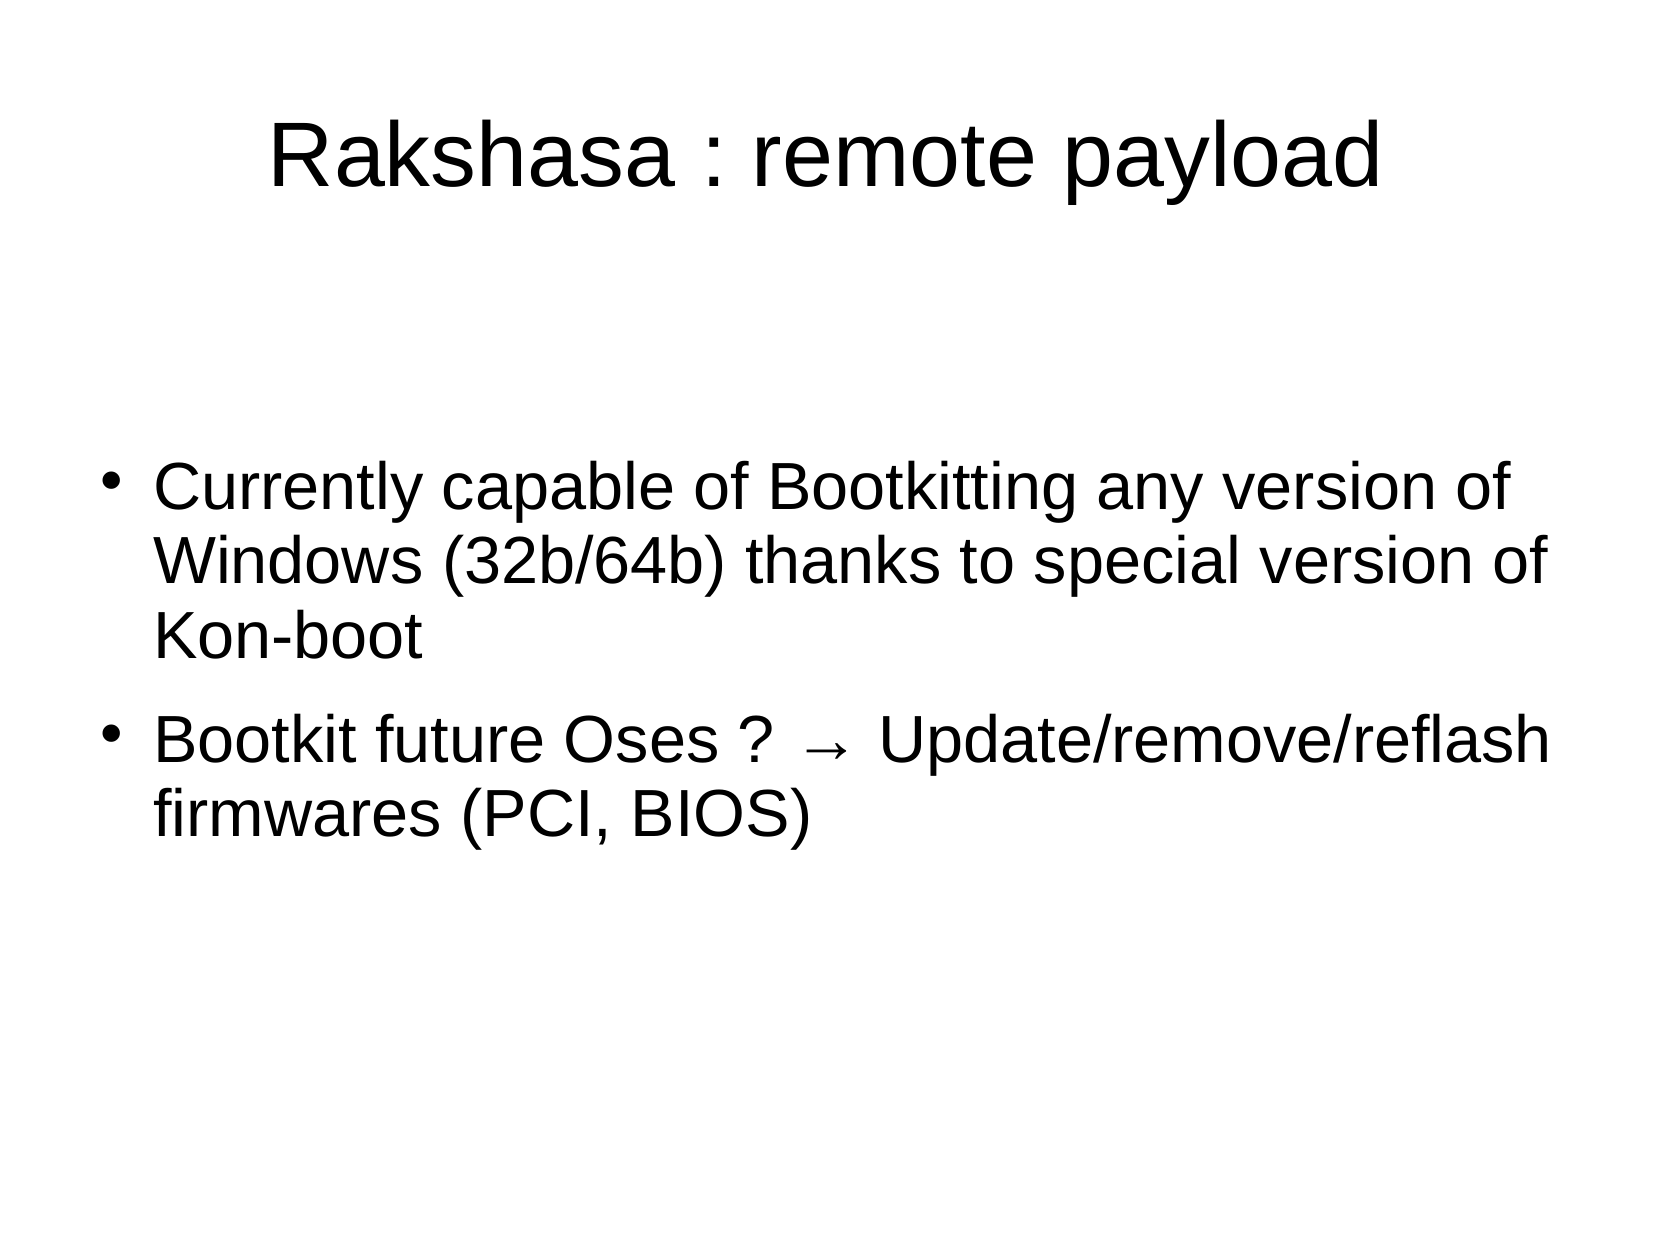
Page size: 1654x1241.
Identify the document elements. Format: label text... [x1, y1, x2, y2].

title Rakshasa : remote payload [82, 49, 1571, 257]
list Currently capable of Bootkitting any version of Windows (32b/64b) thanks to special version of Kon-boot Bootkit future Oses ? → Update/remove/reflash firmwares (PCI, BIOS) [82, 445, 1571, 1241]
